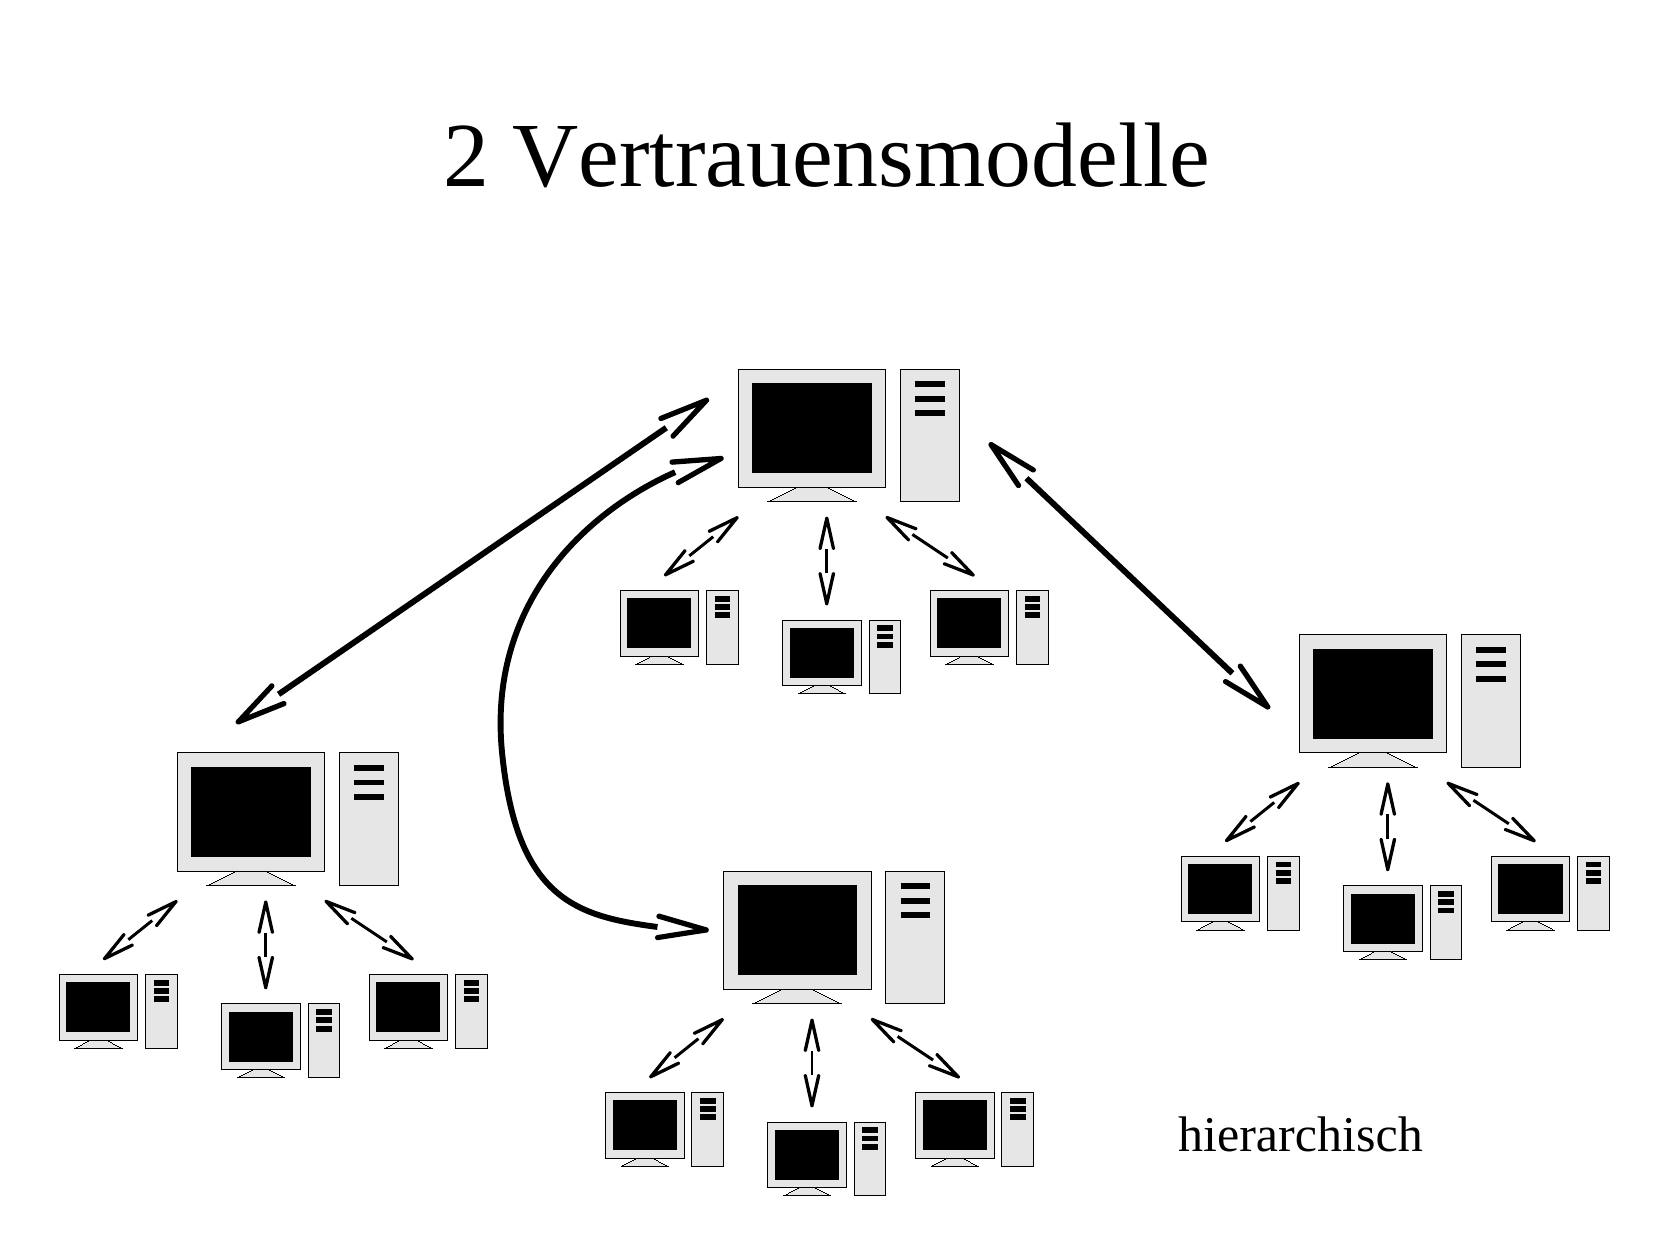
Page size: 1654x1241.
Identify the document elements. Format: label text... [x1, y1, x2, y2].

text_box [455, 974, 488, 1049]
text_box hierarchisch [1178, 1107, 1418, 1163]
text_box [59, 974, 138, 1049]
text_box [620, 590, 699, 665]
text_box [221, 1003, 301, 1078]
text_box [308, 1003, 340, 1078]
text_box [177, 752, 325, 886]
text_box [930, 590, 1009, 665]
text_box [738, 369, 886, 502]
text_box [605, 1092, 685, 1167]
text_box [1016, 590, 1049, 665]
text_box [1267, 856, 1300, 931]
title 2 Vertrauensmodelle [121, 102, 1534, 311]
text_box [915, 1092, 995, 1167]
text_box [767, 1122, 847, 1196]
text_box [782, 620, 862, 694]
text_box [145, 974, 178, 1049]
text_box [706, 590, 739, 665]
text_box [854, 1122, 886, 1196]
text_box [1461, 634, 1521, 768]
text_box [900, 369, 960, 502]
text_box [339, 752, 399, 886]
text_box [1299, 634, 1447, 768]
text_box [723, 871, 872, 1004]
text_box [869, 620, 901, 694]
text_box [1001, 1092, 1034, 1167]
text_box [1430, 885, 1462, 960]
text_box [885, 871, 945, 1004]
text_box [369, 974, 448, 1049]
text_box [1181, 856, 1260, 931]
text_box [1491, 856, 1570, 931]
text_box [1577, 856, 1610, 931]
text_box [1343, 885, 1423, 960]
text_box [691, 1092, 724, 1167]
